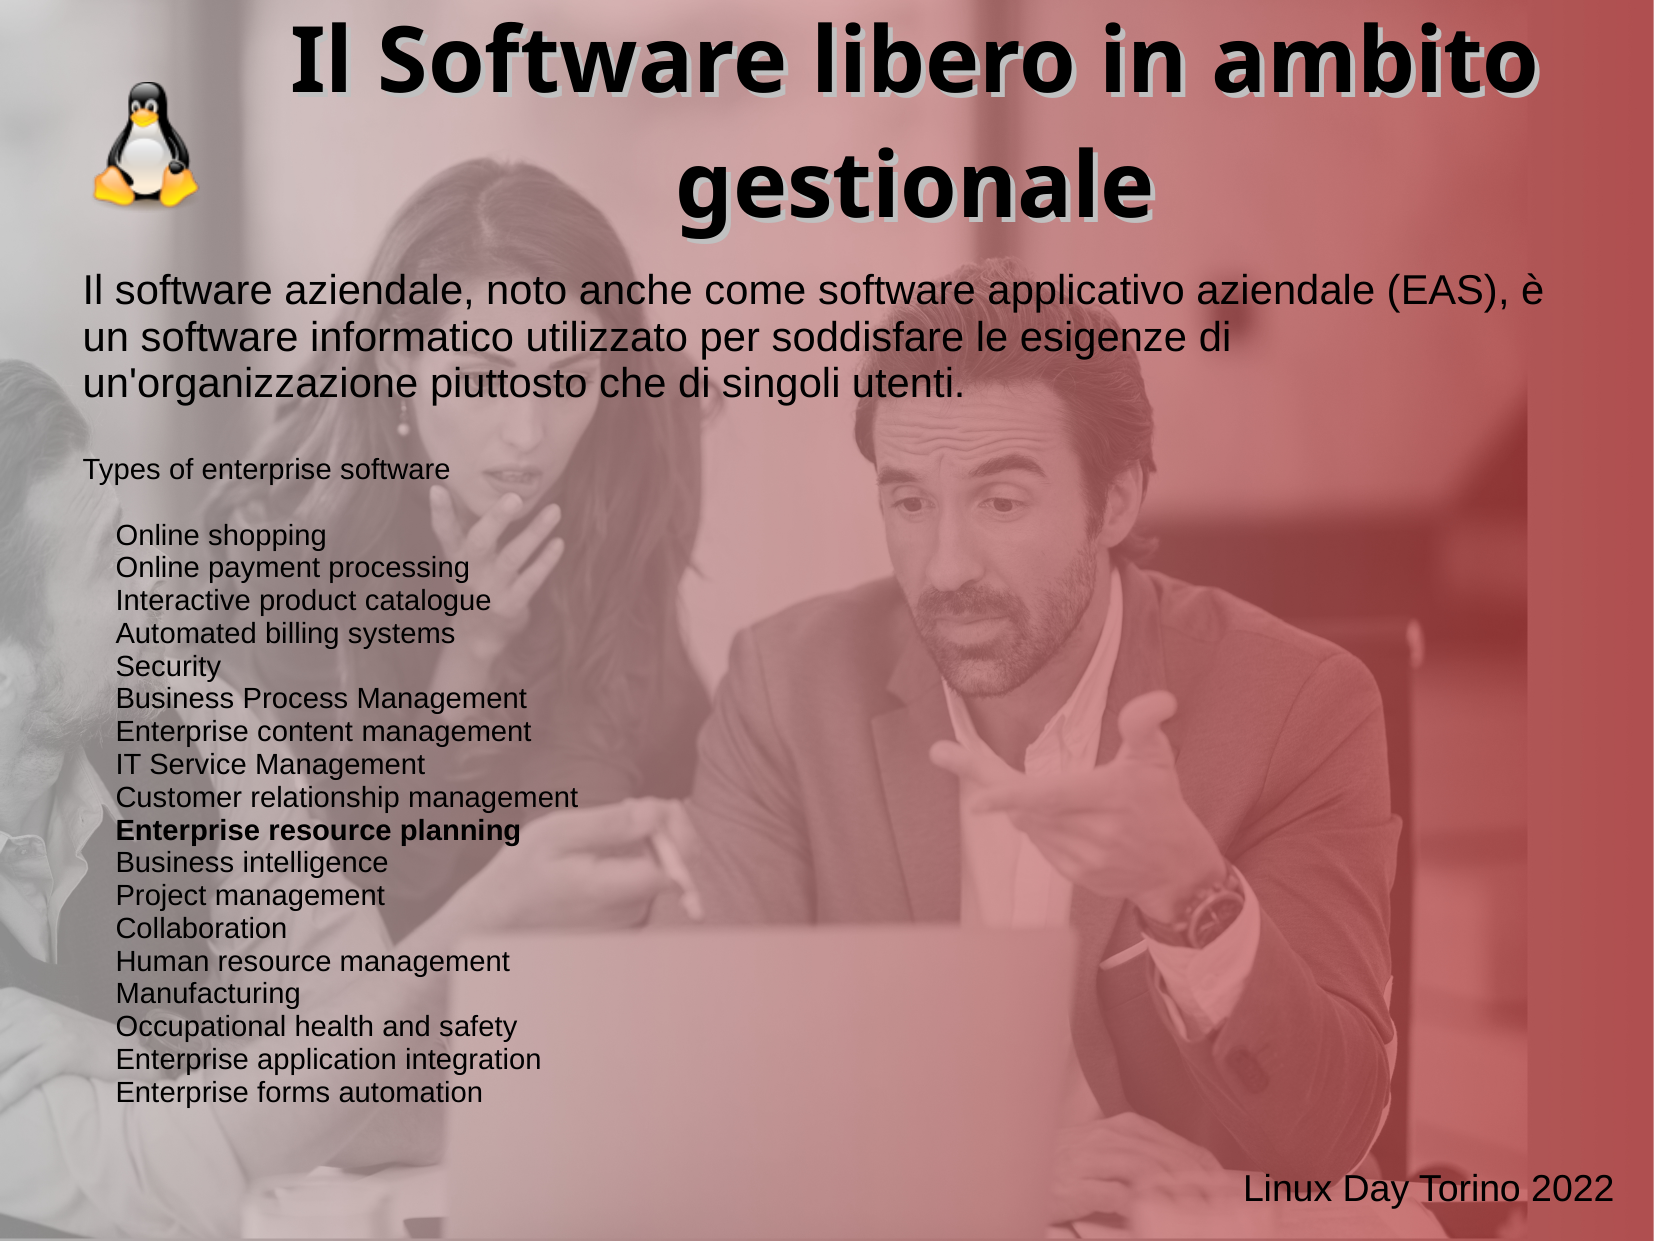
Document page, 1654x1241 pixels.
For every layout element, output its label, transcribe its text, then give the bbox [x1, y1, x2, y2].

subtitle Il software aziendale, noto anche come software applicativo aziendale (EAS), è un software informatico utilizzato per soddisfare le esigenze di un'organizzazione piuttosto che di singoli utenti. Types of enterprise software Online shopping Online payment processing Interactive product catalogue Automated billing systems Security Business Process Management Enterprise content management IT Service Management Customer relationship management Enterprise resource planning Business intelligence Project management Collaboration Human resource management Manufacturing Occupational health and safety Enterprise application integration Enterprise forms automation [82, 266, 1571, 1109]
picture [0, 0, 1654, 1241]
title Il Software libero in ambito gestionale [259, 17, 1571, 222]
text_box Linux Day Torino 2022 [1228, 1159, 1630, 1217]
